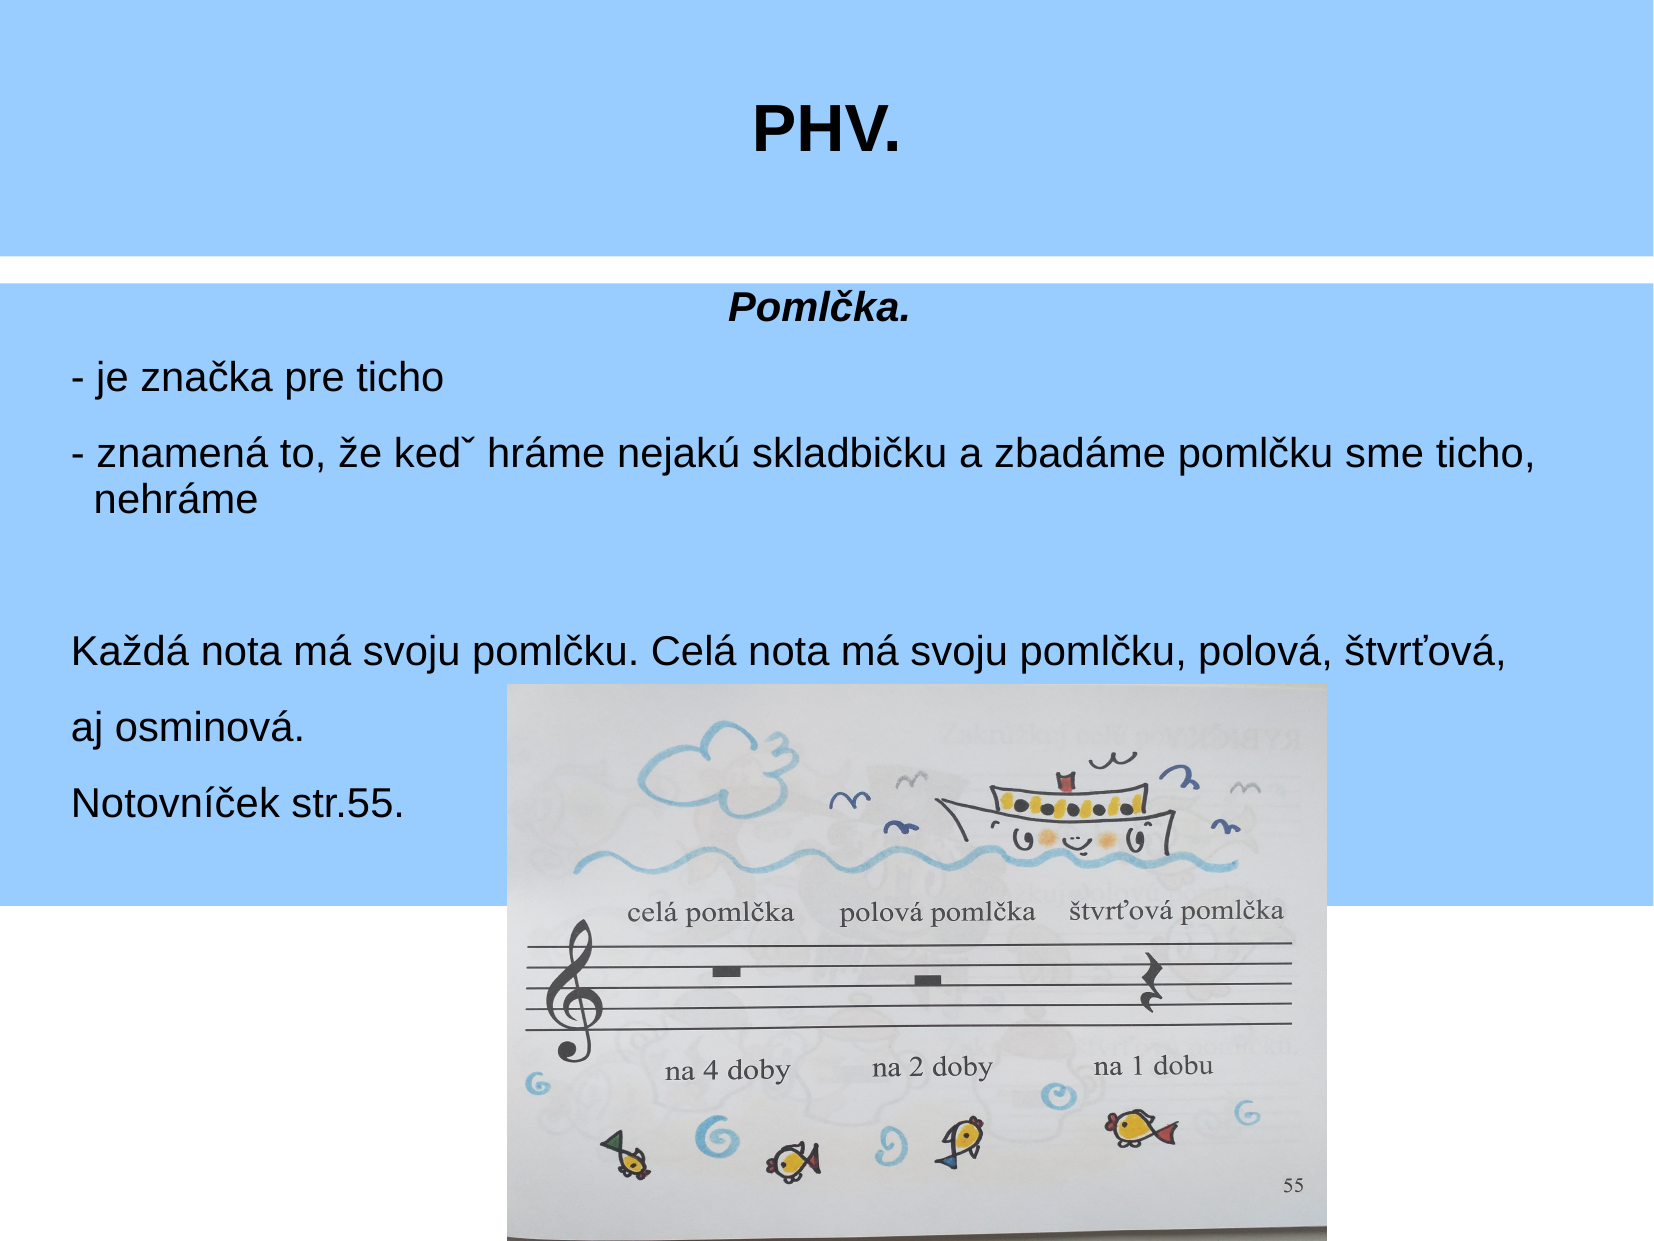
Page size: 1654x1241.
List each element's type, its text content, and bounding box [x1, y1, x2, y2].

title PHV. [0, 0, 1654, 257]
picture [507, 684, 1327, 1241]
list Pomlčka. - je značka pre ticho - znamená to, že kedˇ hráme nejakú skladbičku a zbadáme pomlčku sme ticho, nehráme Každá nota má svoju pomlčku. Celá nota má svoju pomlčku, polová, štvrťová, aj osminová. Notovníček str.55. [0, 283, 1654, 906]
